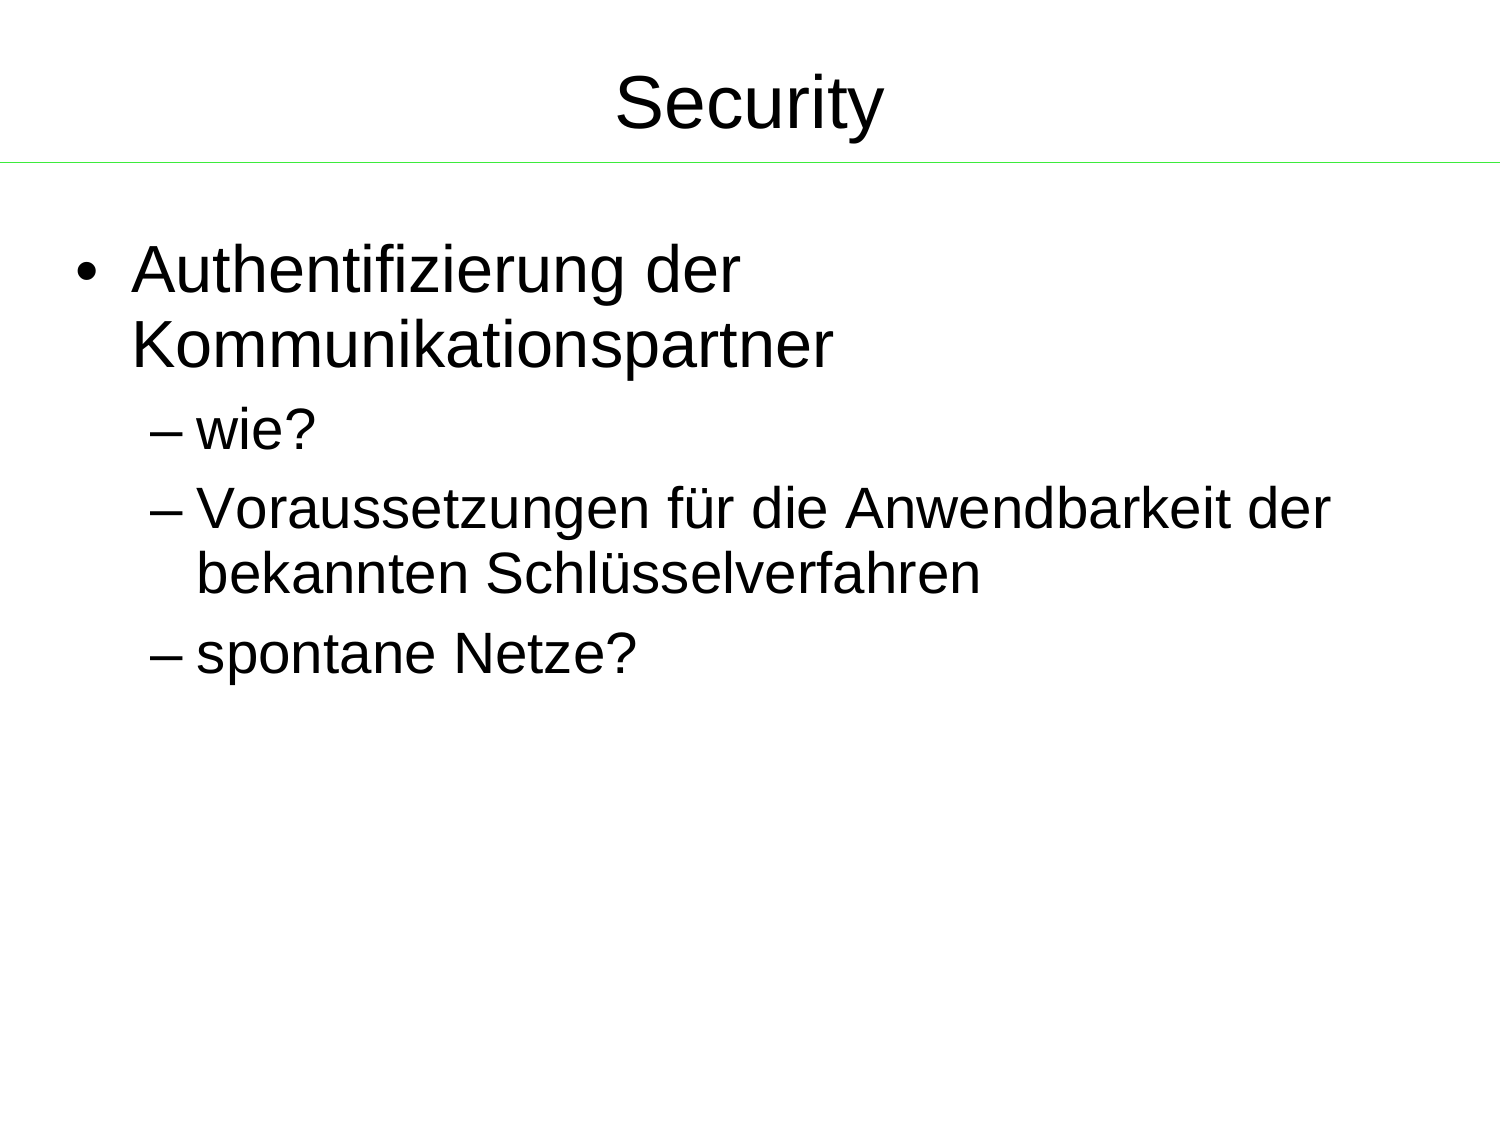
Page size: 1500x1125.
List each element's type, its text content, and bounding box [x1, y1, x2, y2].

list Authentifizierung der Kommunikationspartner wie? Voraussetzungen für die Anwendbarkeit der bekannten Schlüsselverfahren spontane Netze? [75, 232, 1426, 986]
title Security [75, 57, 1426, 148]
